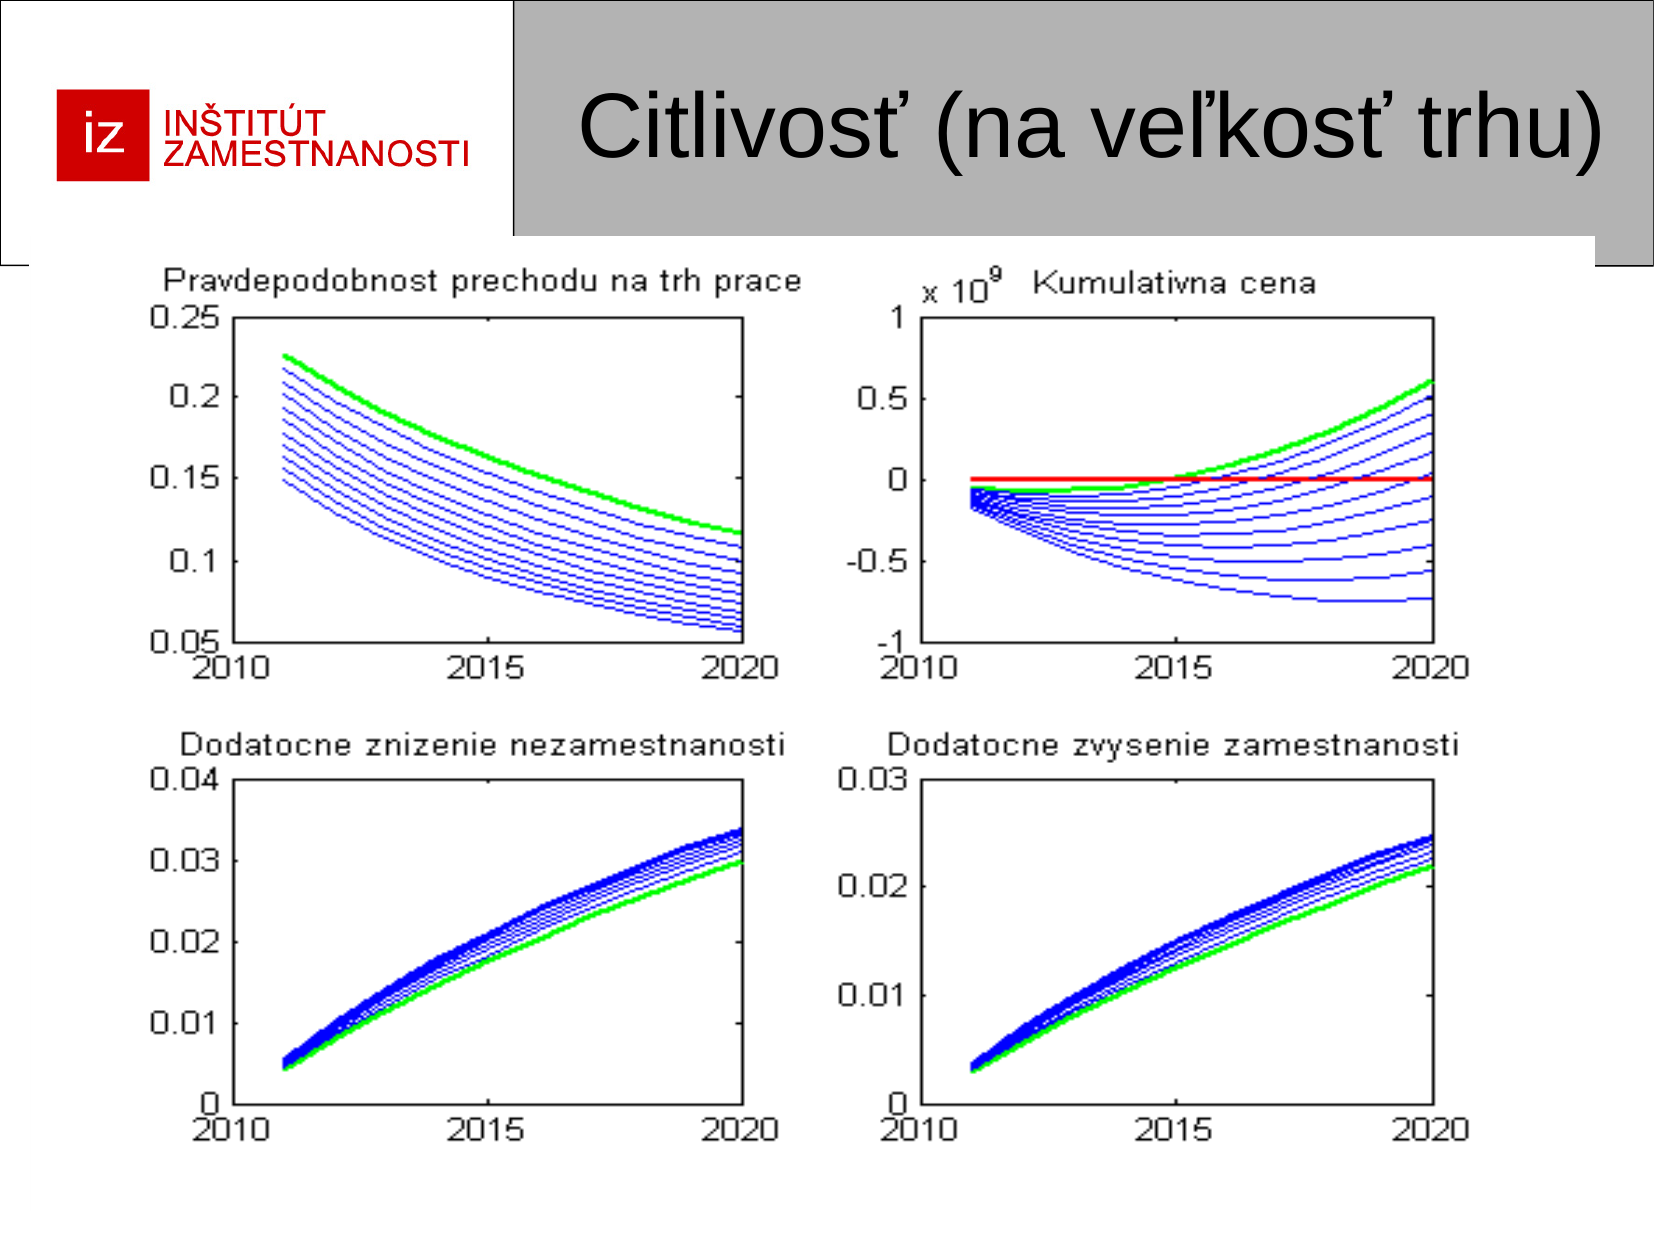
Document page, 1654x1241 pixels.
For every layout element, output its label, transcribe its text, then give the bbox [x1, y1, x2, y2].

picture [5, 8, 1595, 1211]
title Citlivosť (na veľkosť trhu) [561, 29, 1625, 236]
